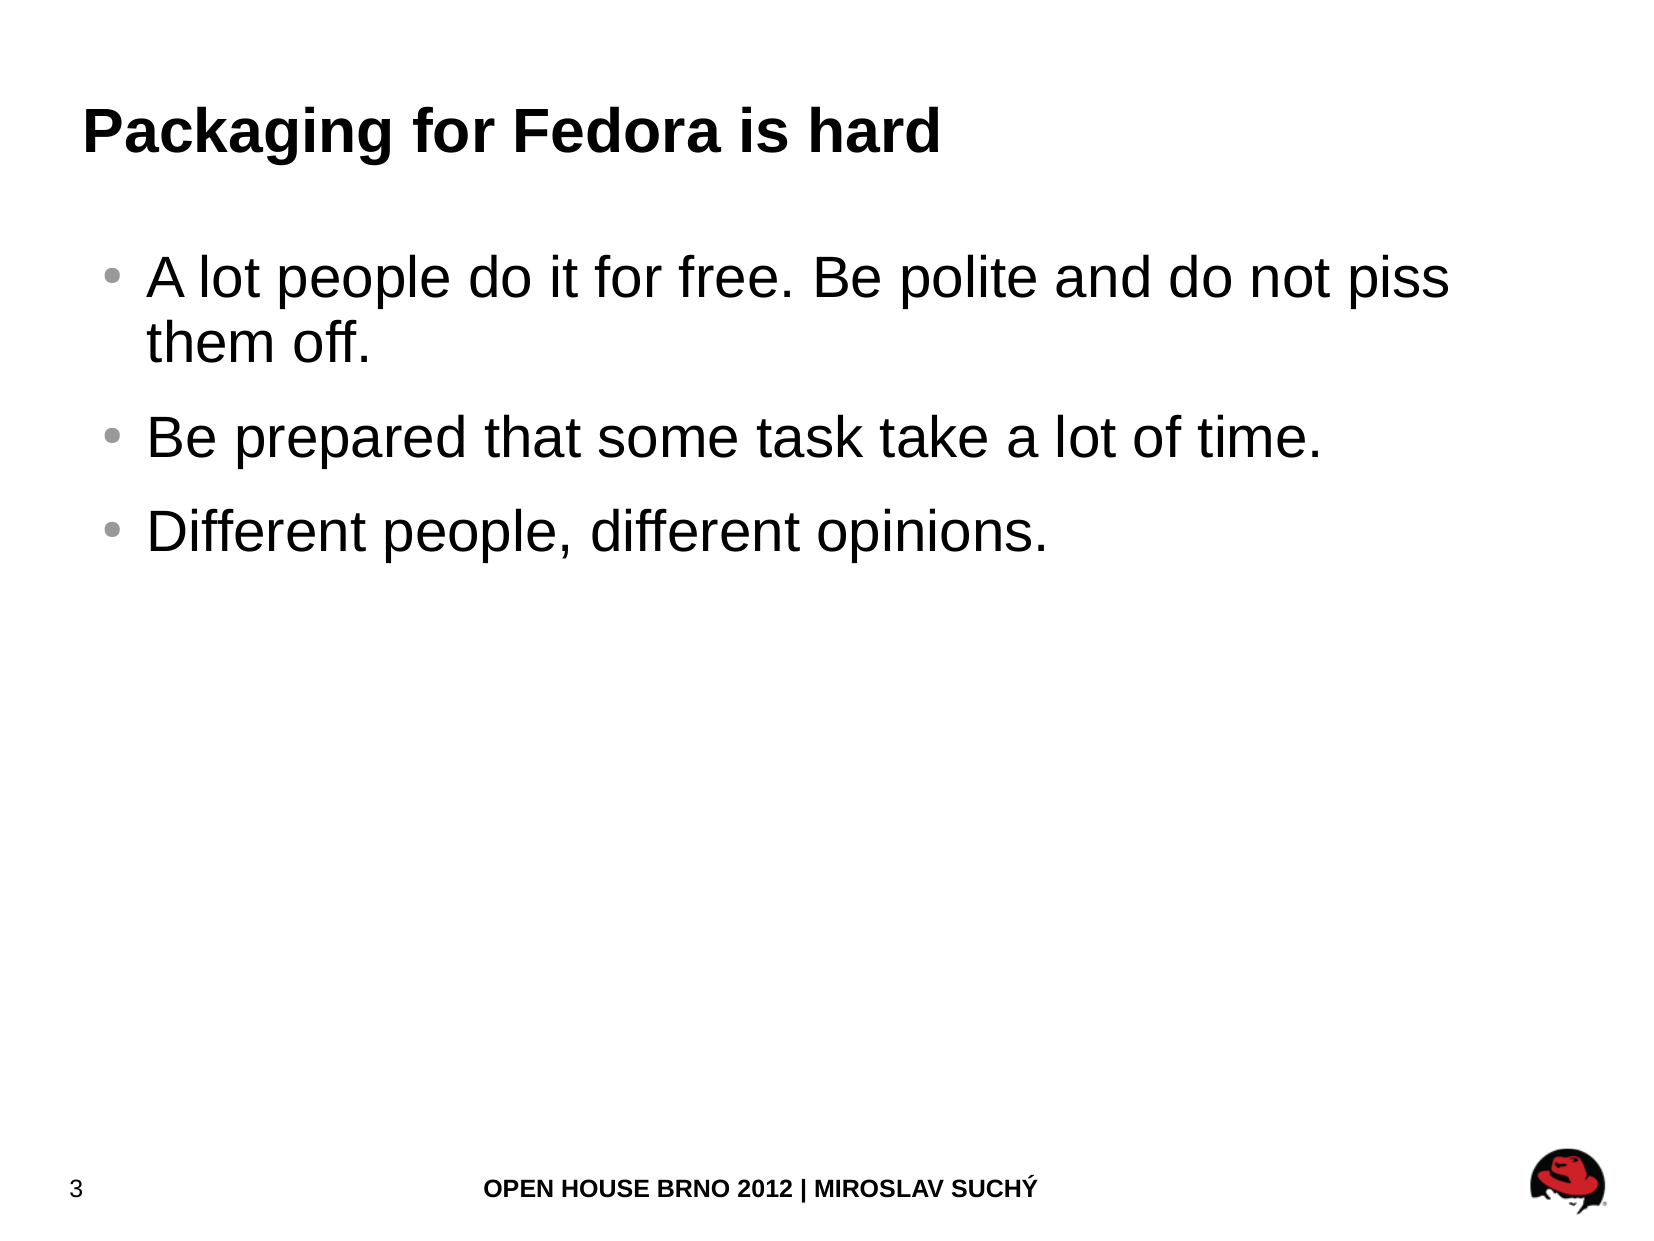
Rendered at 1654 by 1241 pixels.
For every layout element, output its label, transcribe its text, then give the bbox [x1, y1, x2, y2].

picture [1529, 1146, 1613, 1224]
list A lot people do it for free. Be polite and do not piss them off. Be prepared that some task take a lot of time. Different people, different opinions. [86, 244, 1576, 1039]
title Packaging for Fedora is hard [82, 37, 1571, 226]
